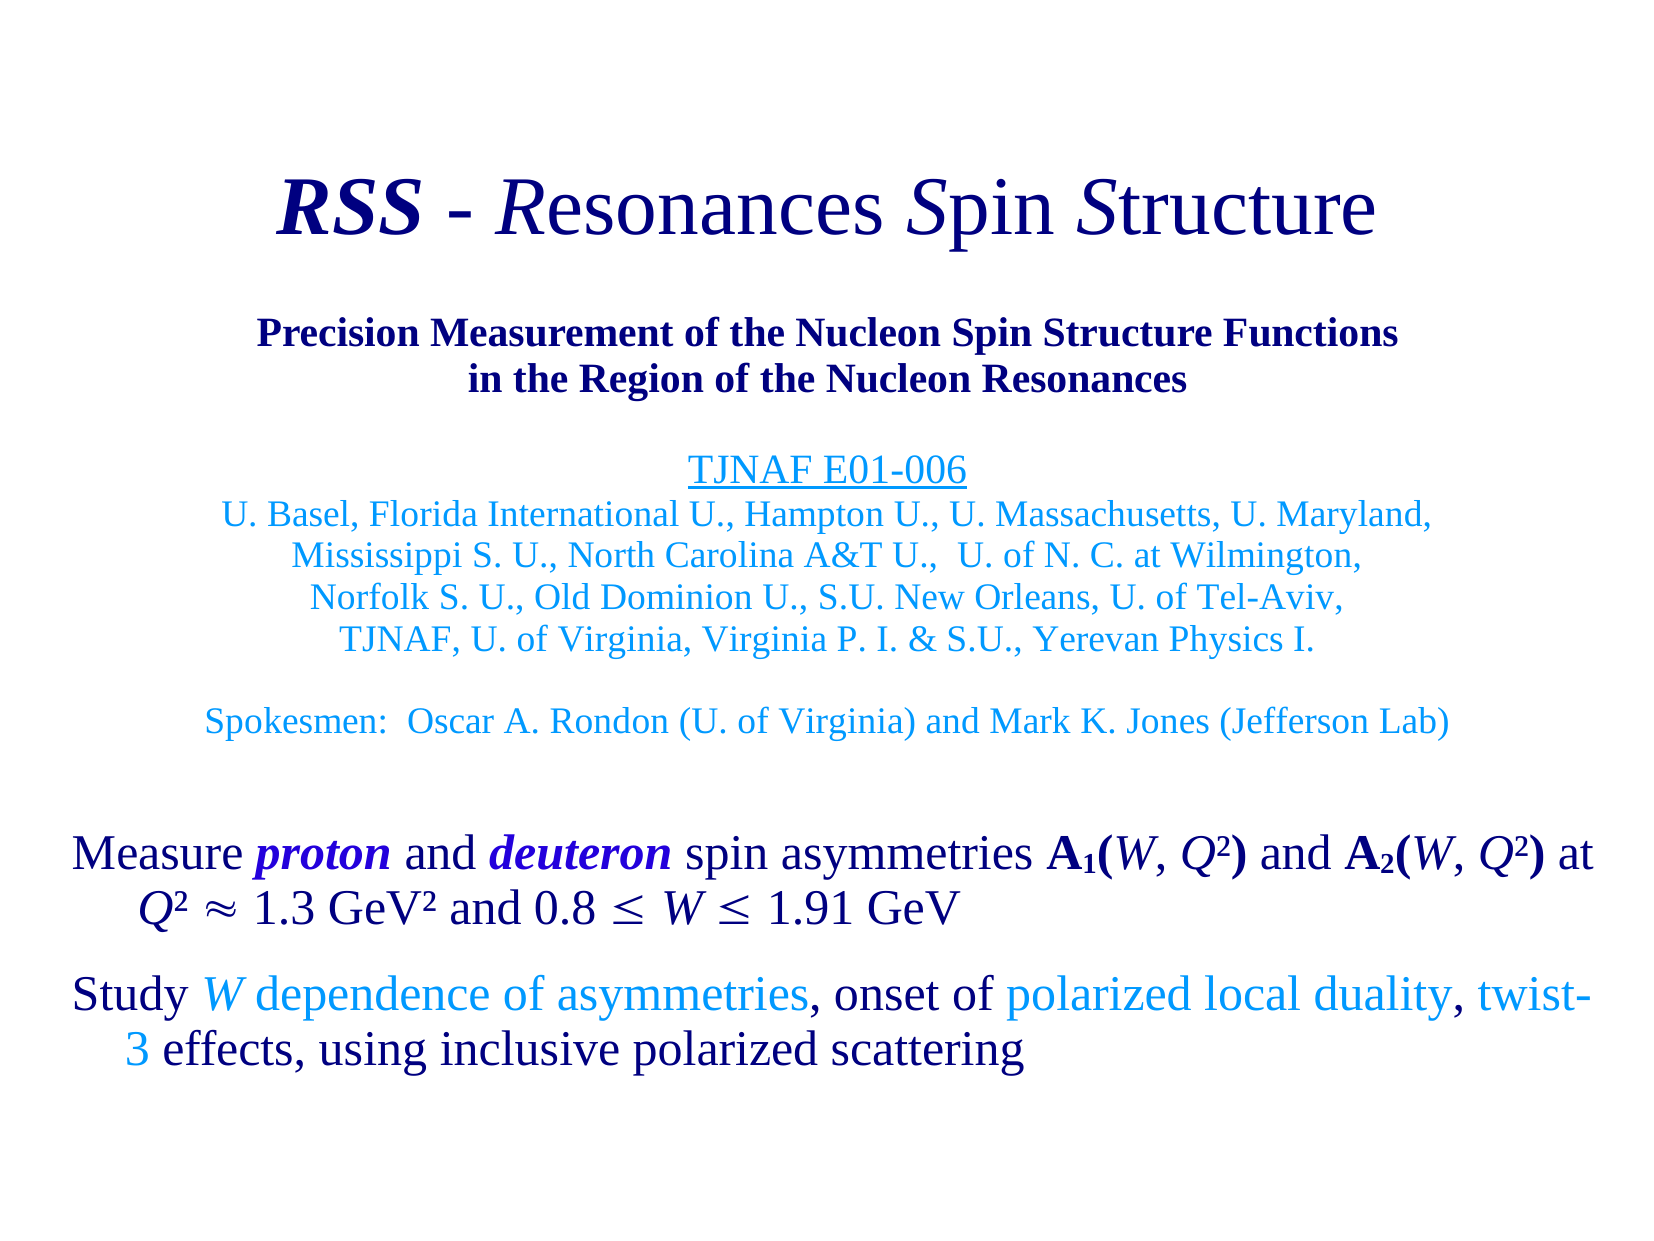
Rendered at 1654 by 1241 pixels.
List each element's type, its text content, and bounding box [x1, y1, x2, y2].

title RSS - Resonances Spin Structure [121, 102, 1534, 303]
text_box Precision Measurement of the Nucleon Spin Structure Functions in the Region of the Nucleon Resonances TJNAF E01-006 U. Basel, Florida International U., Hampton U., U. Massachusetts, U. Maryland, Mississippi S. U., North Carolina A&T U., U. of N. C. at Wilmington, Norfolk S. U., Old Dominion U., S.U. New Orleans, U. of Tel-Aviv, TJNAF, U. of Virginia, Virginia P. I. & S.U., Yerevan Physics I. Spokesmen: Oscar A. Rondon (U. of Virginia) and Mark K. Jones (Jefferson Lab) [121, 303, 1534, 790]
list Measure proton and deuteron spin asymmetries A1(W, Q²) and A2(W, Q²) at Q² ≈ 1.3 GeV² and 0.8 ≤ W ≤ 1.91 GeV Study W dependence of asymmetries, onset of polarized local duality, twist-3 effects, using inclusive polarized scattering [53, 825, 1601, 1128]
